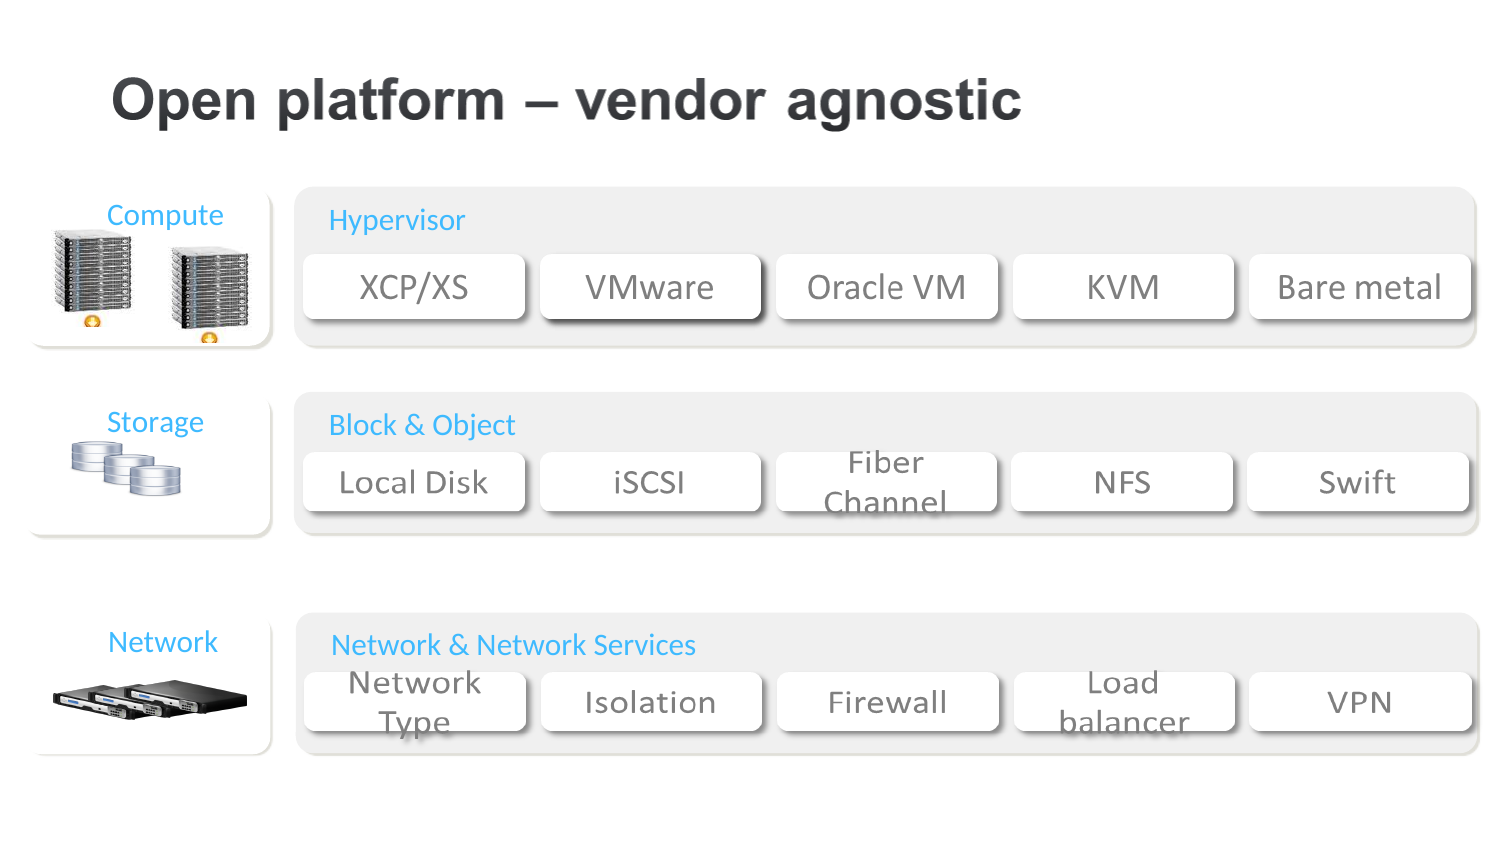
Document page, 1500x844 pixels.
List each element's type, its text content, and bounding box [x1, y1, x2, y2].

text_box Block & Object [314, 396, 532, 450]
text_box Hypervisor [314, 191, 482, 245]
text_box [293, 391, 1477, 528]
text_box [294, 186, 1475, 339]
text_box Storage [92, 394, 220, 447]
text_box [295, 612, 1478, 748]
text_box [75, 45, 1404, 169]
picture [39, 226, 144, 327]
text_box Network & Network Services [316, 616, 712, 670]
picture [300, 647, 1484, 773]
text_box [23, 613, 271, 755]
text_box Network [93, 613, 234, 667]
picture [299, 426, 1481, 554]
picture [53, 680, 247, 720]
picture [299, 247, 1483, 346]
text_box [23, 185, 270, 346]
text_box [23, 393, 270, 535]
text_box Compute [92, 186, 240, 240]
picture [63, 438, 189, 499]
picture [156, 243, 261, 343]
